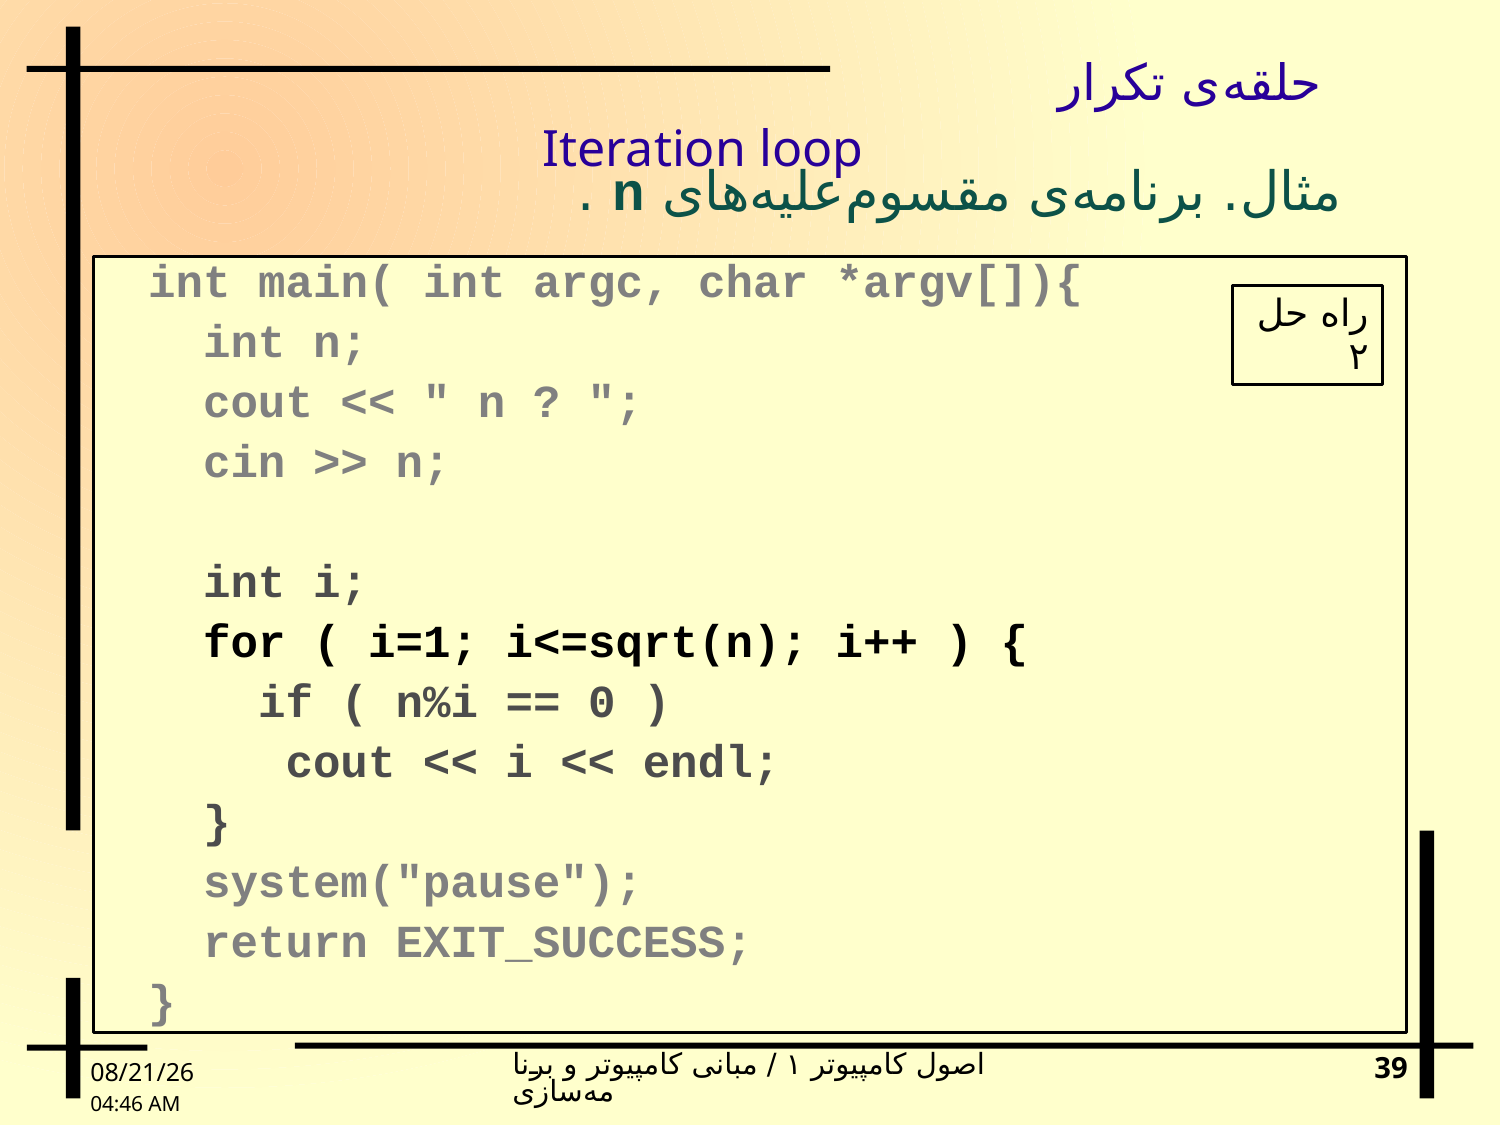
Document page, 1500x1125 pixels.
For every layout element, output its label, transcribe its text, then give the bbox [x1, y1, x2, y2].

text_box راه حل ۲ [1232, 285, 1383, 360]
list مثال. برنامه‌ی مقسوم‌علیه‌های n . [105, 159, 1395, 259]
title حلقه‌ی تکرار Iteration loop [62, 57, 1344, 178]
list int main( int argc, char *argv[]){ int n; cout << " n ? "; cin >> n; int i; for ( i=1; i<=sqrt(n); i++ ) { if ( n%i == 0 ) cout << i << endl; } system("pause"); return EXIT_SUCCESS; } [93, 256, 1407, 1033]
